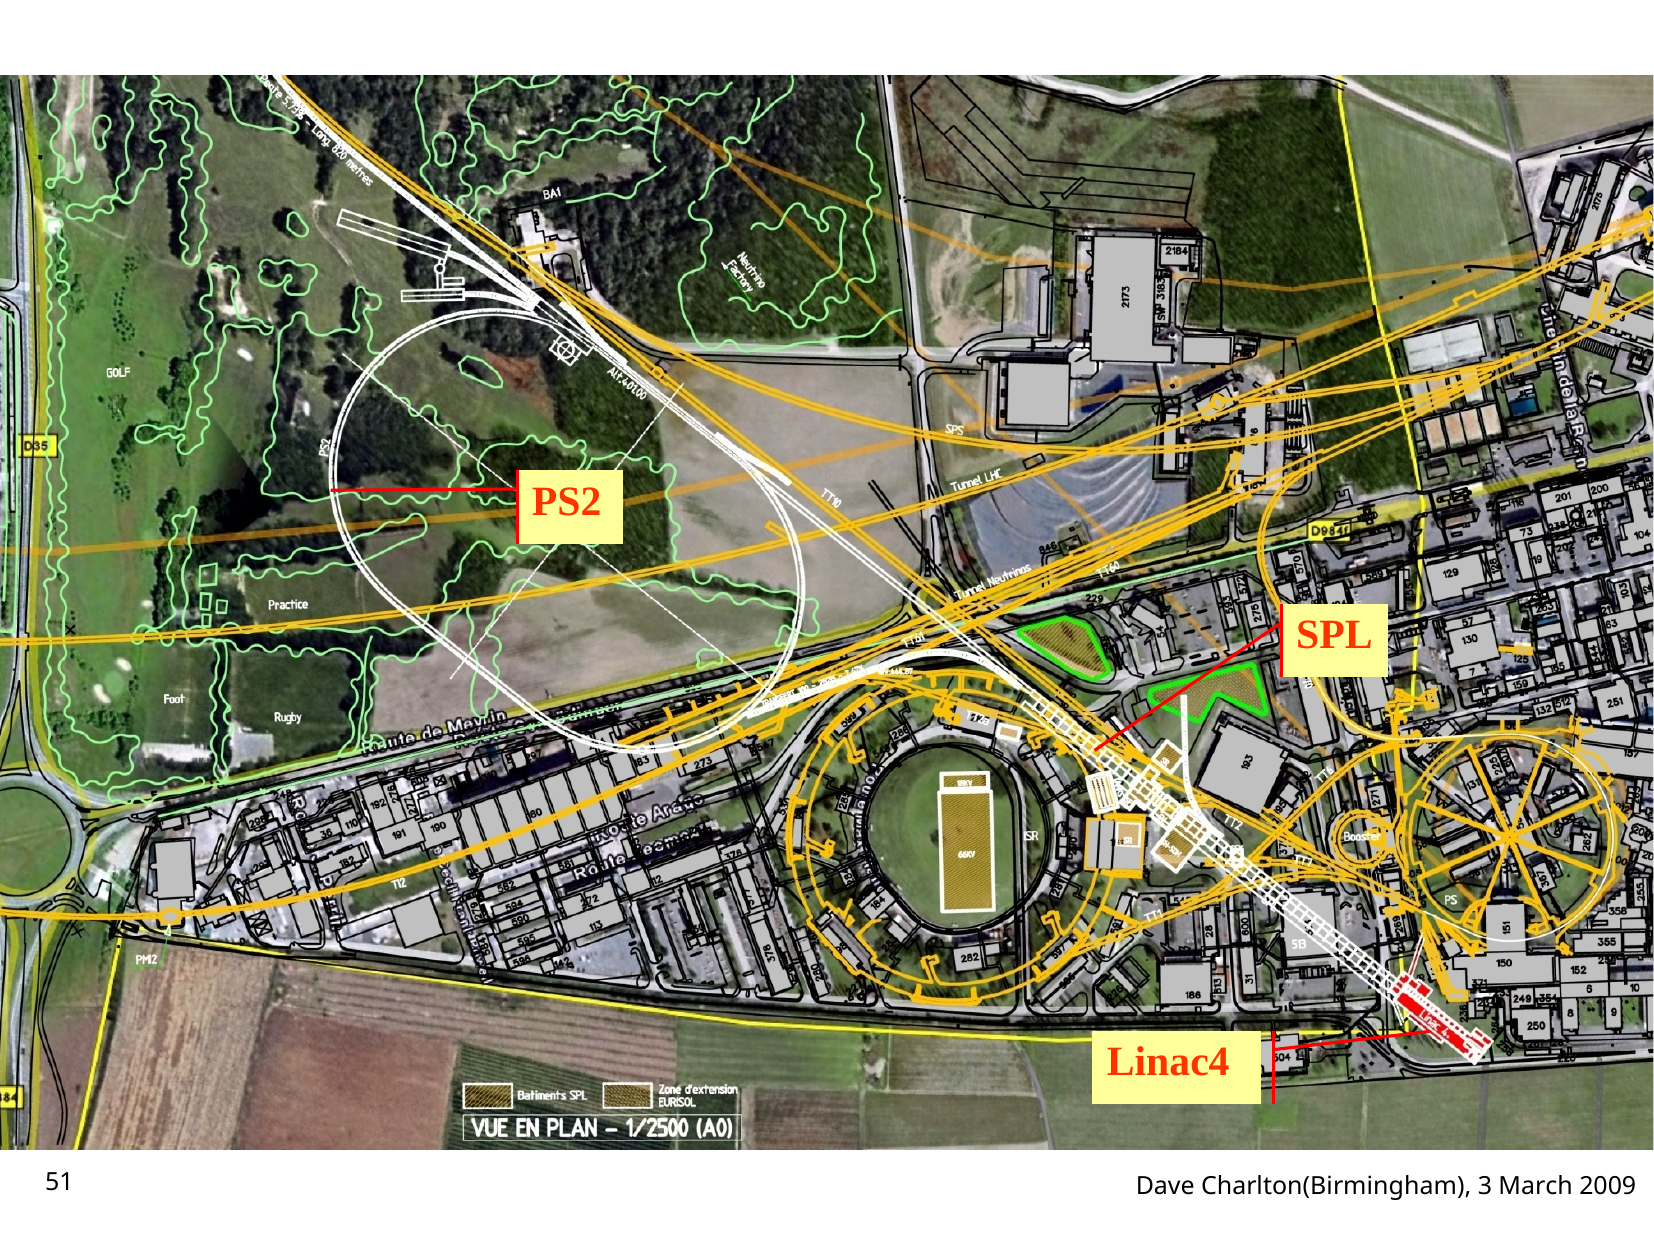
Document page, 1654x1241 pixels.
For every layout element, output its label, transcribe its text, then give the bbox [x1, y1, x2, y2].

picture [0, 75, 1654, 1150]
text_box SPL [1094, 603, 1388, 751]
text_box Linac4 [1092, 1031, 1261, 1104]
text_box PS2 [330, 470, 623, 544]
